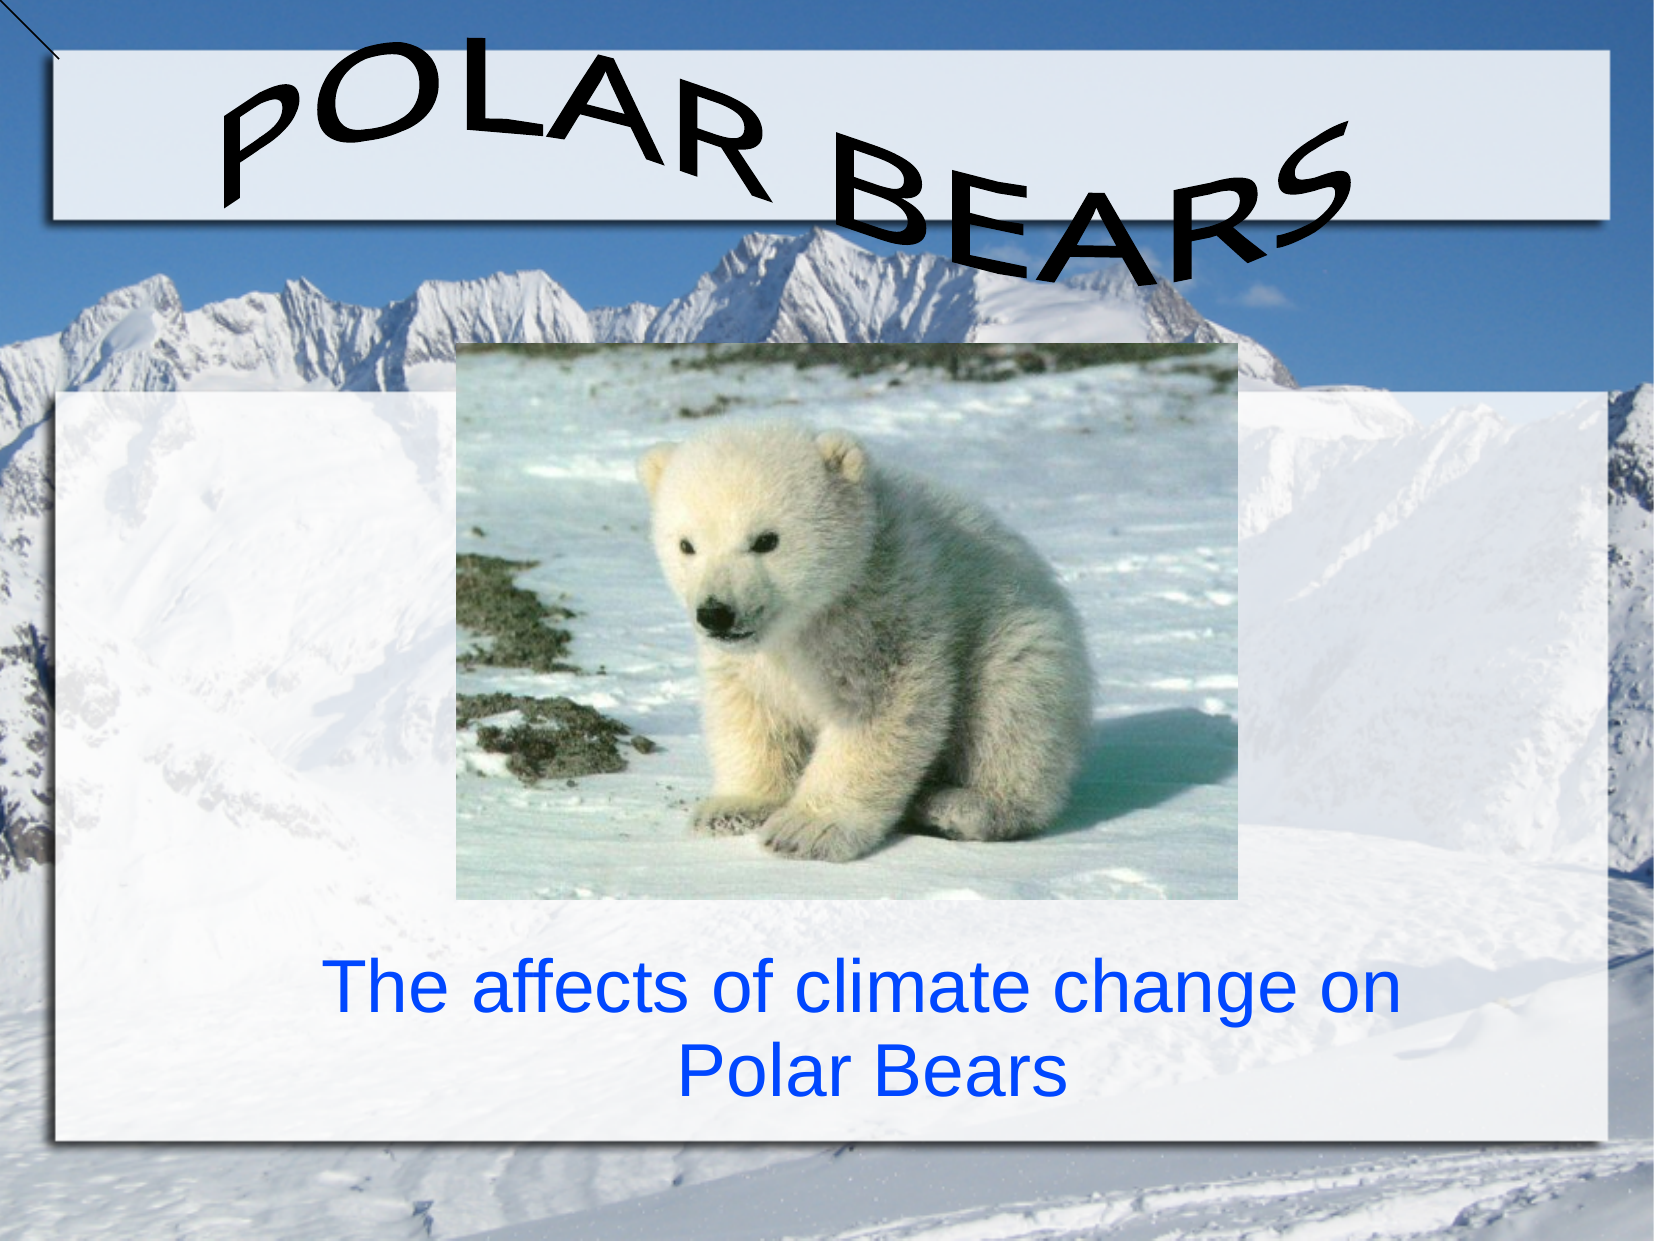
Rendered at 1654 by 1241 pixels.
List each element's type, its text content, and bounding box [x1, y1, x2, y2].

text_box The affects of climate change on Polar Bears [300, 937, 1426, 1201]
text_box POLAR BEARS [547, 55, 664, 165]
text_box POLAR BEARS [467, 38, 543, 136]
text_box POLAR BEARS [1174, 178, 1266, 282]
text_box POLAR BEARS [836, 133, 926, 245]
text_box POLAR BEARS [225, 84, 299, 207]
text_box POLAR BEARS [680, 79, 772, 202]
text_box POLAR BEARS [1277, 121, 1351, 248]
picture [0, 0, 1654, 1241]
text_box POLAR BEARS [952, 170, 1026, 278]
text_box POLAR BEARS [318, 42, 438, 142]
text_box POLAR BEARS [1037, 193, 1157, 286]
